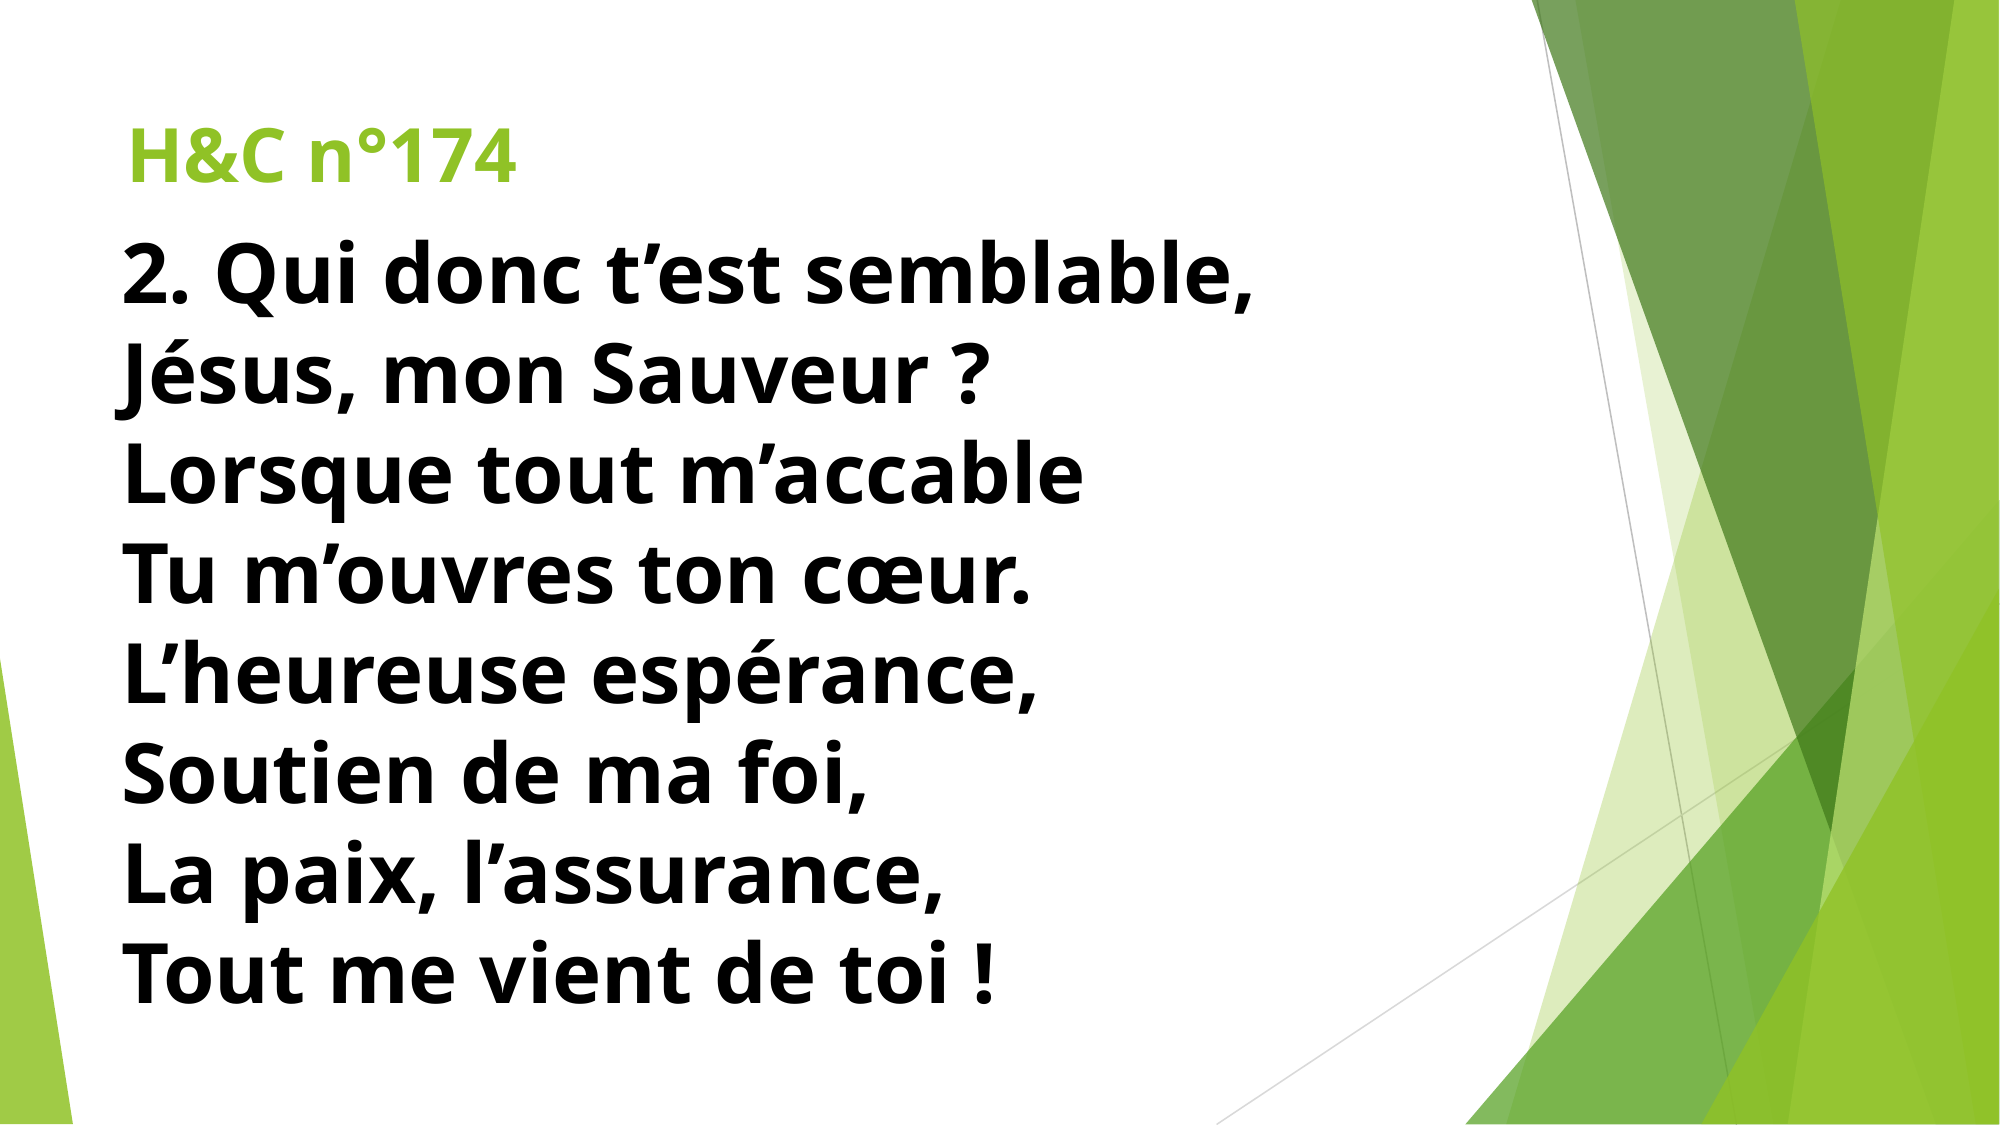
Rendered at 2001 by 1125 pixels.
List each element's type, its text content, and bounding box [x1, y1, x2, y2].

text_box H&C n°174 [111, 99, 1522, 213]
text_box 2. Qui donc t’est semblable, Jésus, mon Sauveur ? Lorsque tout m’accable Tu m’ouvres ton cœur. L’heureuse espérance, Soutien de ma foi, La paix, l’assurance, Tout me vient de toi ! [106, 213, 1973, 1037]
